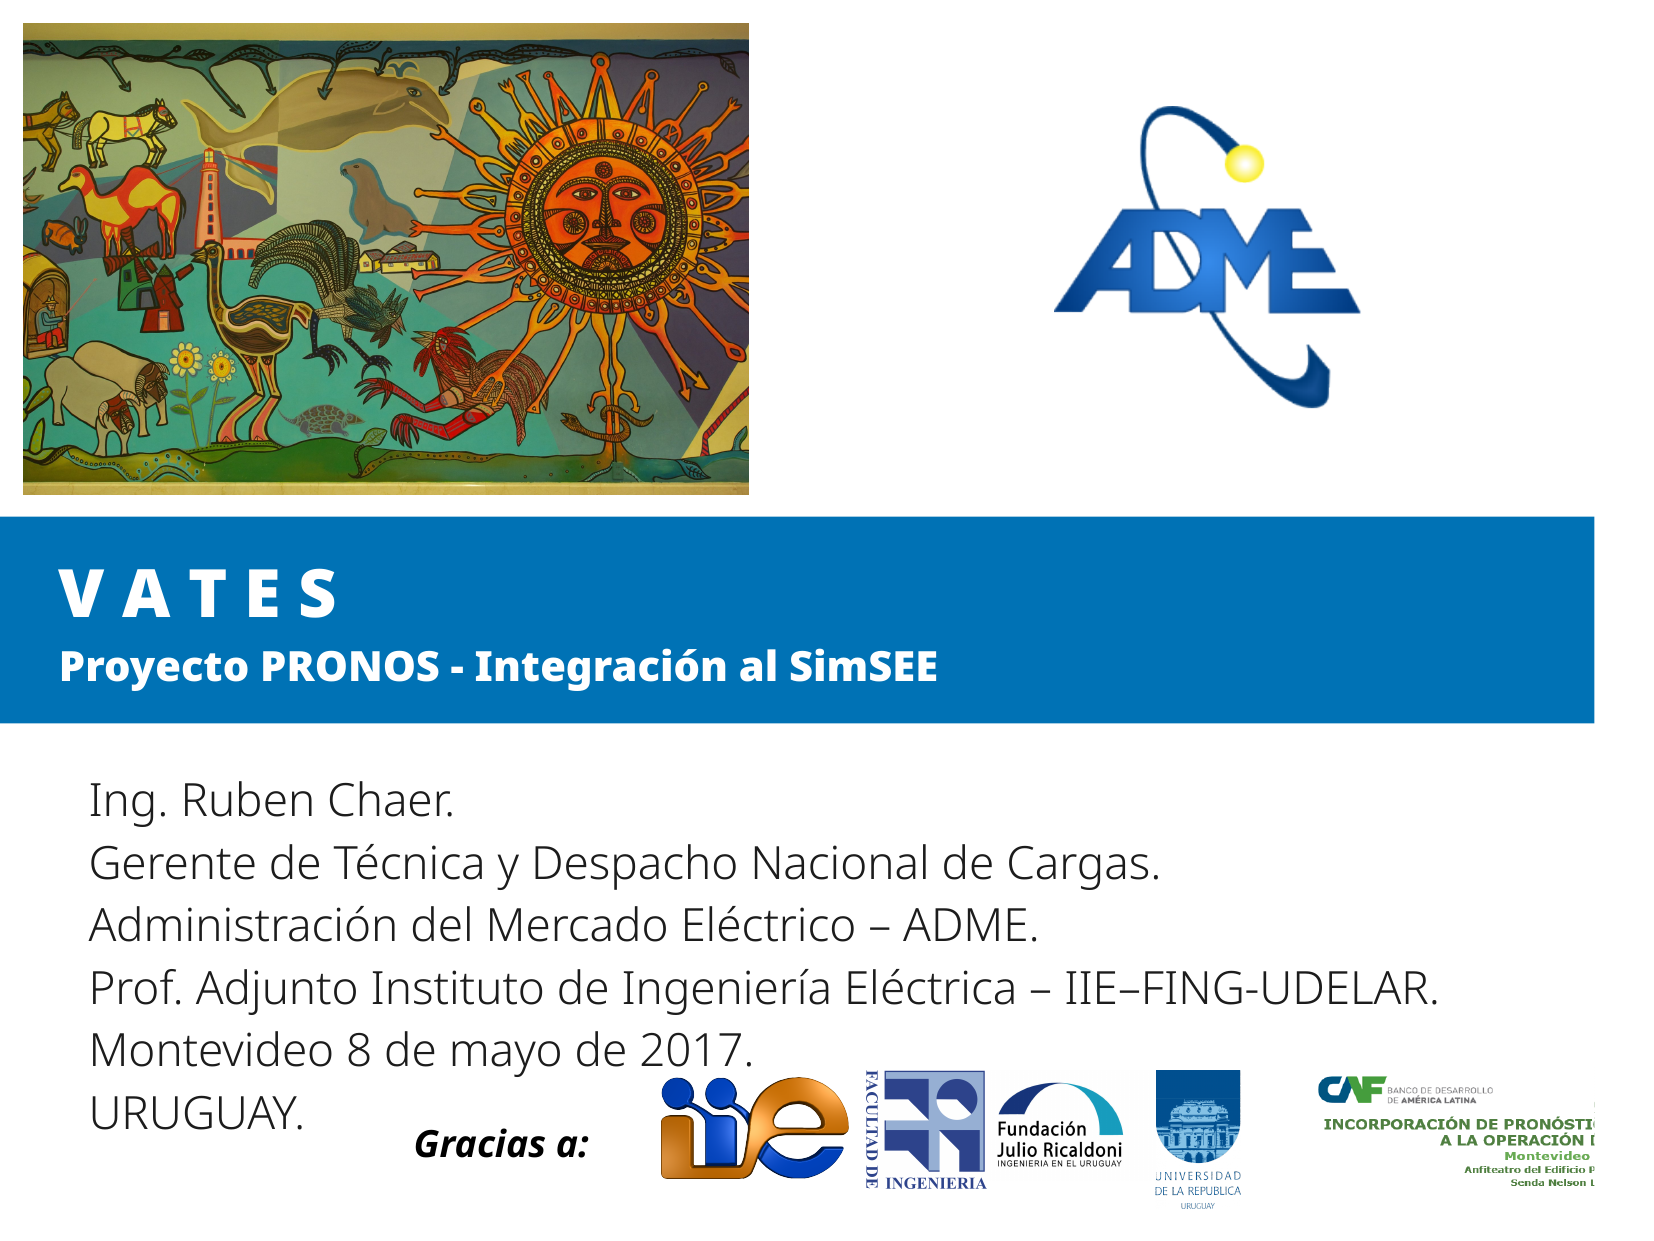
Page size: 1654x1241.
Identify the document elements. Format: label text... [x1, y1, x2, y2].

picture [661, 1077, 849, 1179]
subtitle Ing. Ruben Chaer. Gerente de Técnica y Despacho Nacional de Cargas. Administración del Mercado Eléctrico – ADME. Prof. Adjunto Instituto de Ingeniería Eléctrica – IIE–FING-UDELAR. Montevideo 8 de mayo de 2017. URUGUAY. [88, 767, 1595, 1182]
picture [23, 23, 749, 496]
picture [866, 1070, 1241, 1209]
picture [1054, 106, 1371, 415]
picture [1304, 1067, 1595, 1187]
text_box Gracias a: [399, 1110, 651, 1173]
title V A T E S Proyecto PRONOS - Integración al SimSEE [59, 546, 1595, 694]
